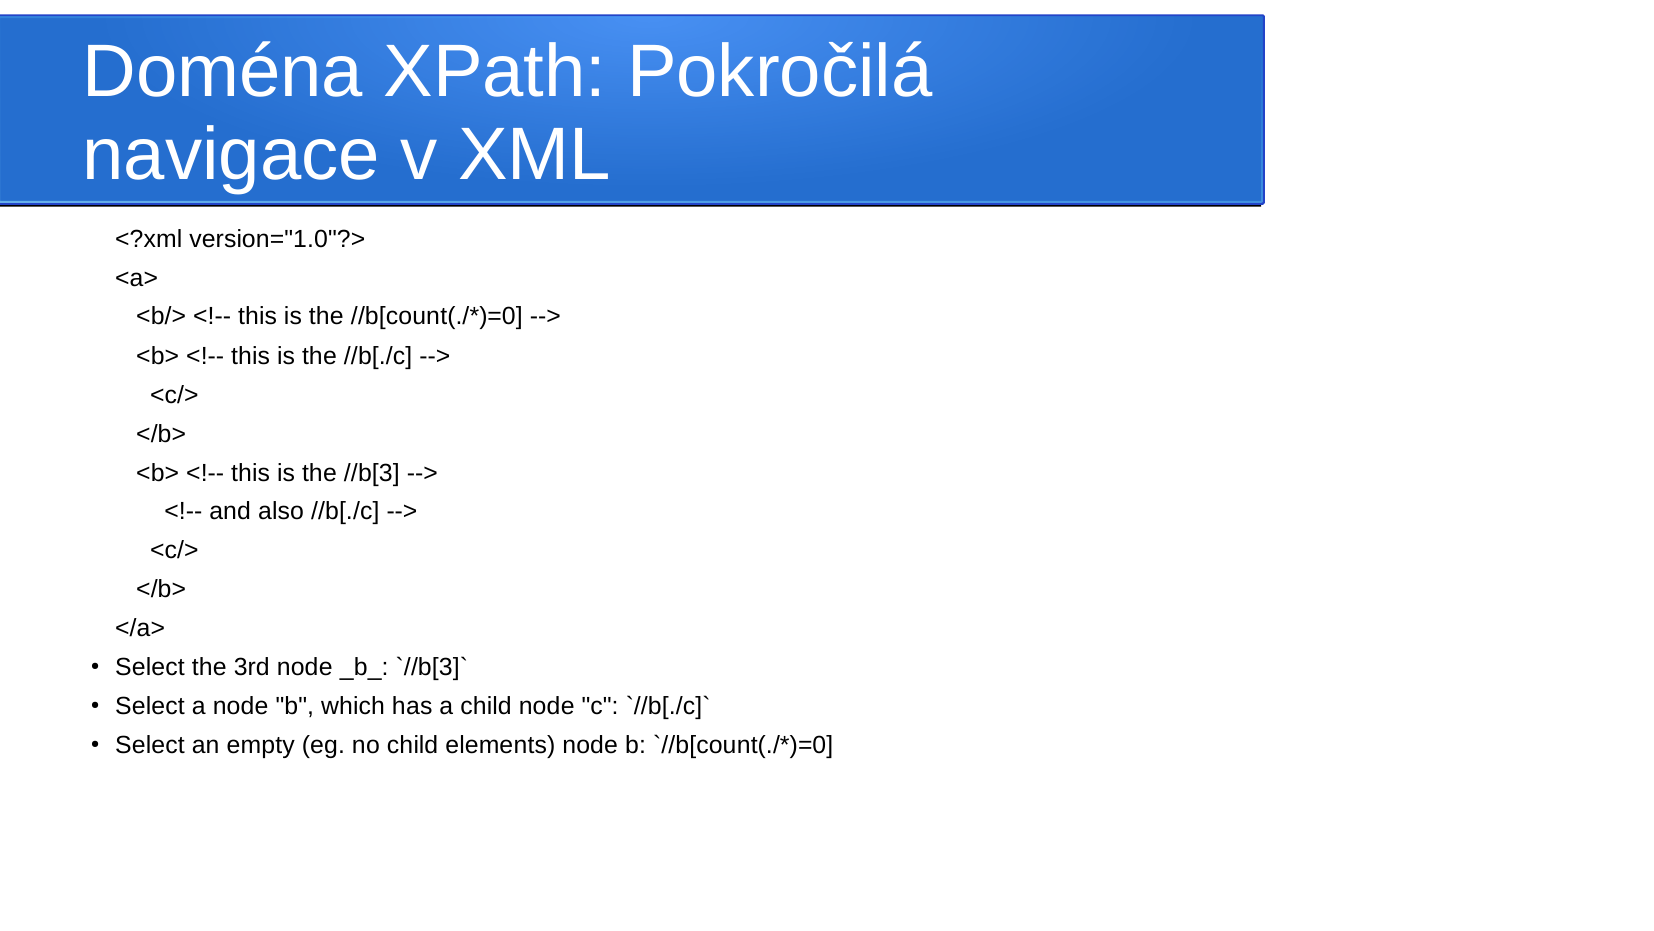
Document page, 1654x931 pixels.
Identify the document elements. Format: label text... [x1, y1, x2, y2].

list <?xml version="1.0"?> <a> <b/> <!-- this is the //b[count(./*)=0] --> <b> <!-- this is the //b[./c] --> <c/> </b> <b> <!-- this is the //b[3] --> <!-- and also //b[./c] --> <c/> </b> </a> Select the 3rd node _b_: `//b[3]` Select a node "b", which has a child node "c": `//b[./c]` Select an empty (eg. no child elements) node b: `//b[count(./*)=0] [82, 224, 1571, 764]
title Doména XPath: Pokročilá navigace v XML [82, 29, 1235, 196]
